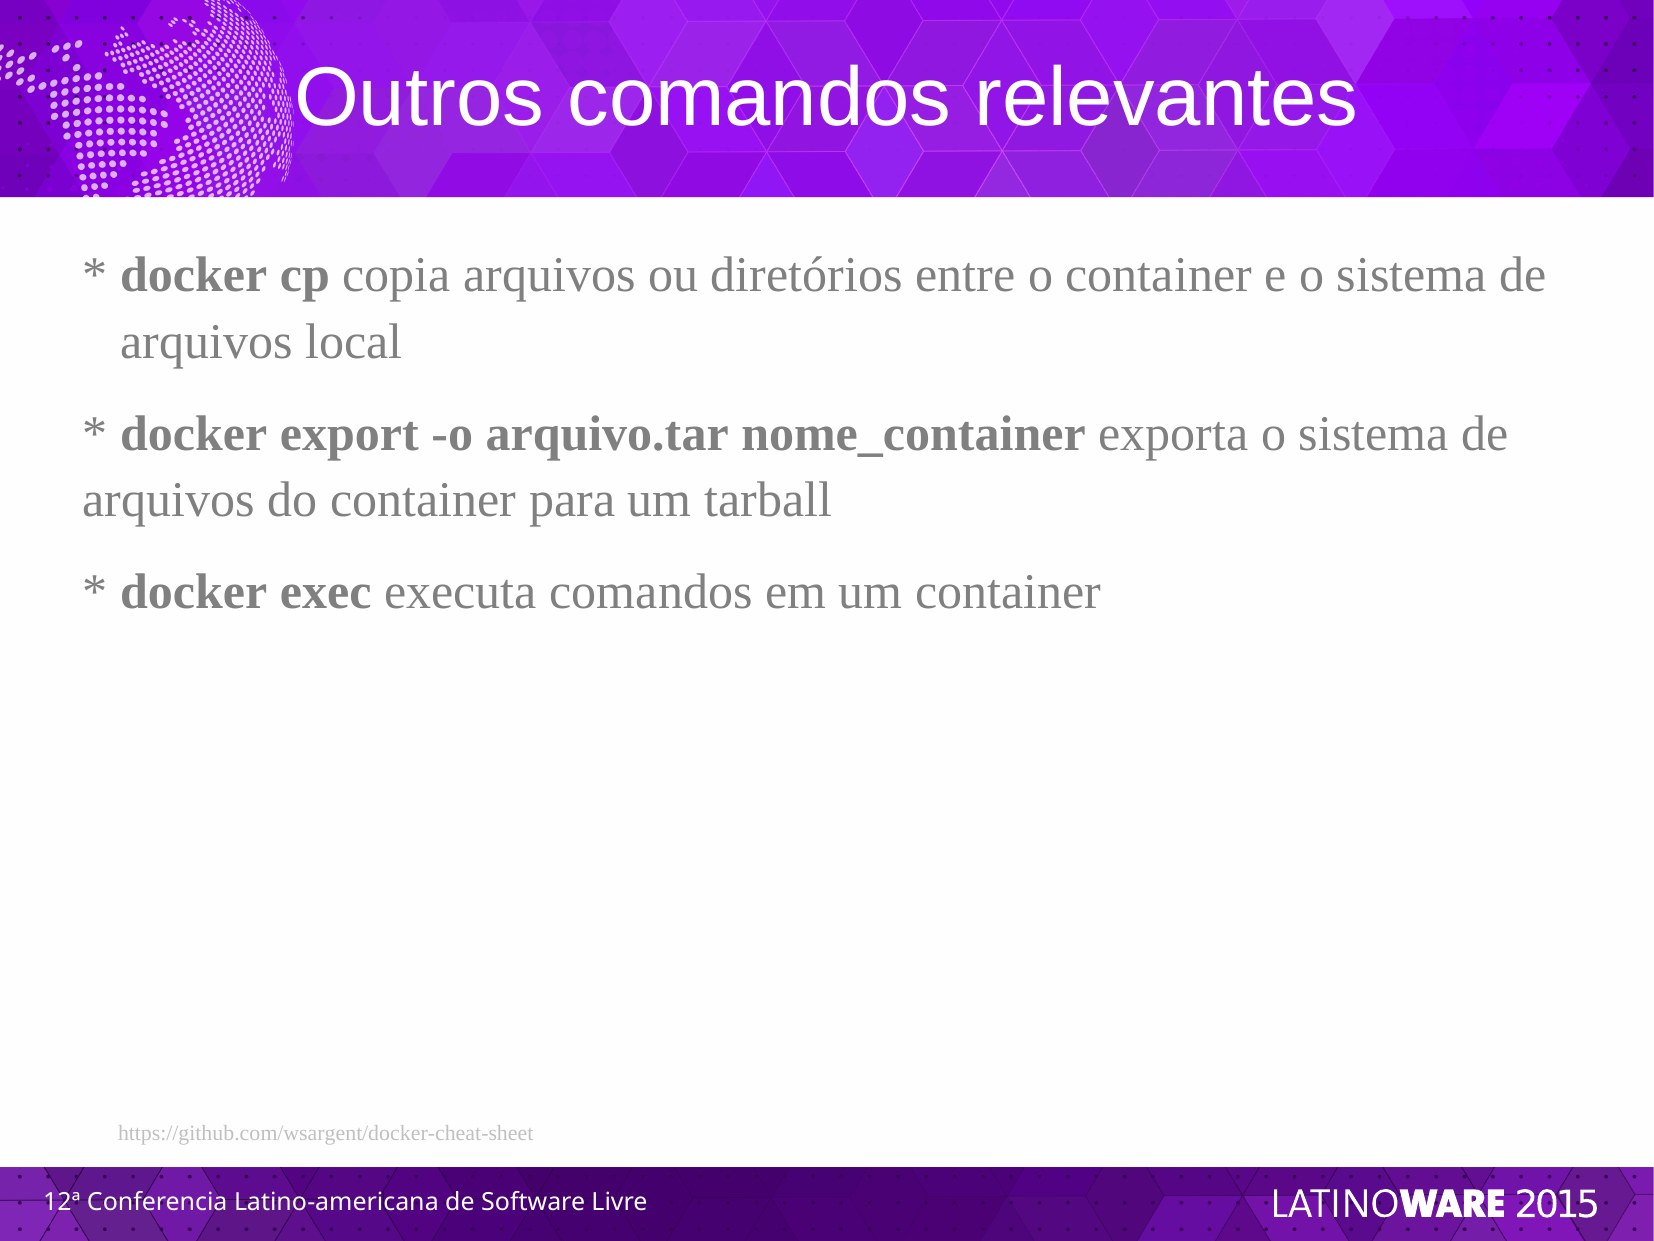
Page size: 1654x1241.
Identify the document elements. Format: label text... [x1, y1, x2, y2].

text_box 12ª Conferencia Latino-americana de Software Livre [28, 1176, 1127, 1234]
text_box Outros comandos relevantes [183, 43, 1471, 152]
text_box * docker cp copia arquivos ou diretórios entre o container e o sistema de arquivos local * docker export -o arquivo.tar nome_container exporta o sistema de arquivos do container para um tarball * docker exec executa comandos em um container [82, 236, 1571, 1185]
picture [0, 0, 1654, 1241]
